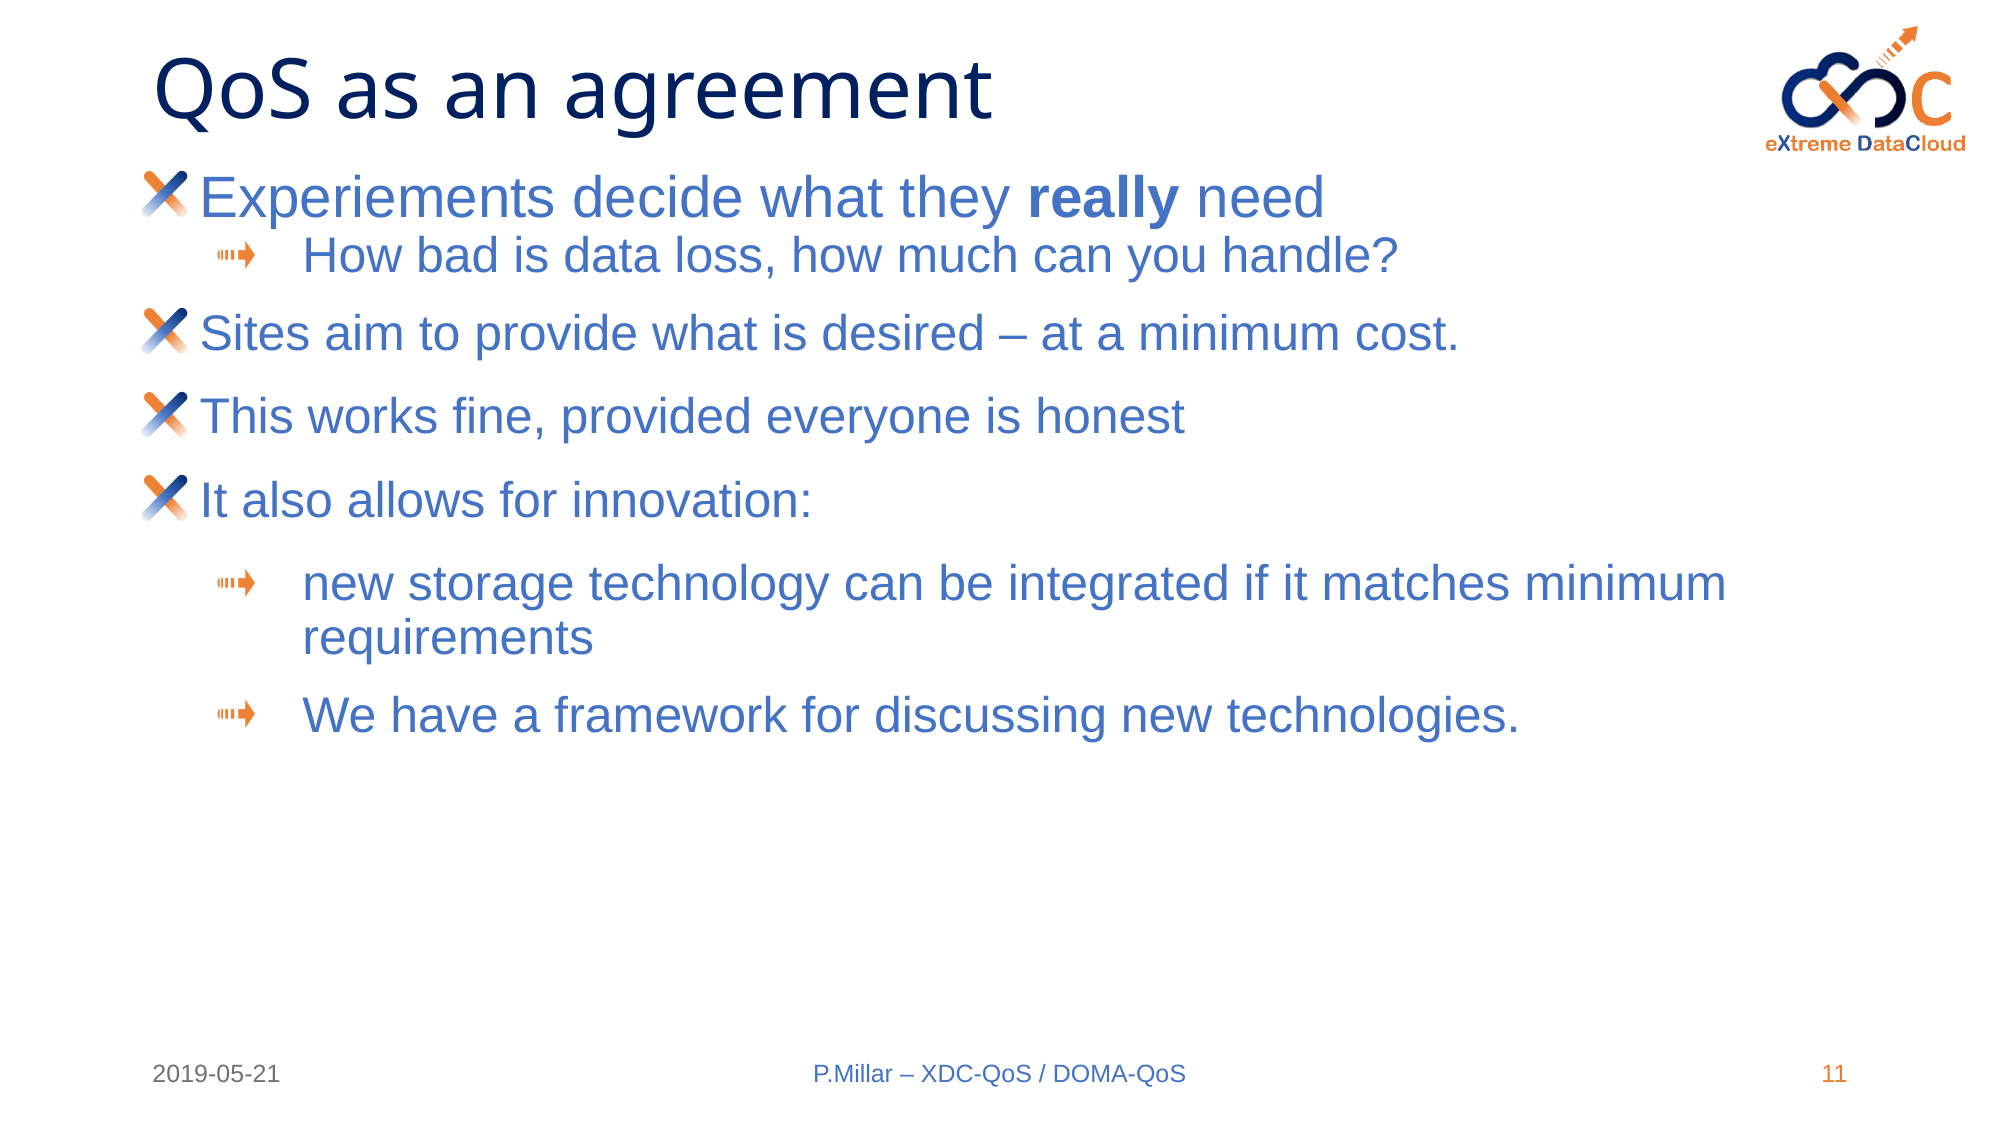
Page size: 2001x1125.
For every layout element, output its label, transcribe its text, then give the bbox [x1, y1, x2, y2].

slide_number 2019-05-21 [137, 1042, 588, 1103]
slide_number <number> [1412, 1042, 1863, 1103]
title QoS as an agreement [137, 18, 1777, 151]
list Experiements decide what they really need How bad is data loss, how much can you handle? Sites aim to provide what is desired – at a minimum cost. This works fine, provided everyone is honest It also allows for innovation: new storage technology can be integrated if it matches minimum requirements We have a framework for discussing new technologies. [126, 151, 1905, 1017]
footer P.Millar – XDC-QoS / DOMA-QoS [662, 1042, 1338, 1103]
picture [1777, 18, 1985, 170]
